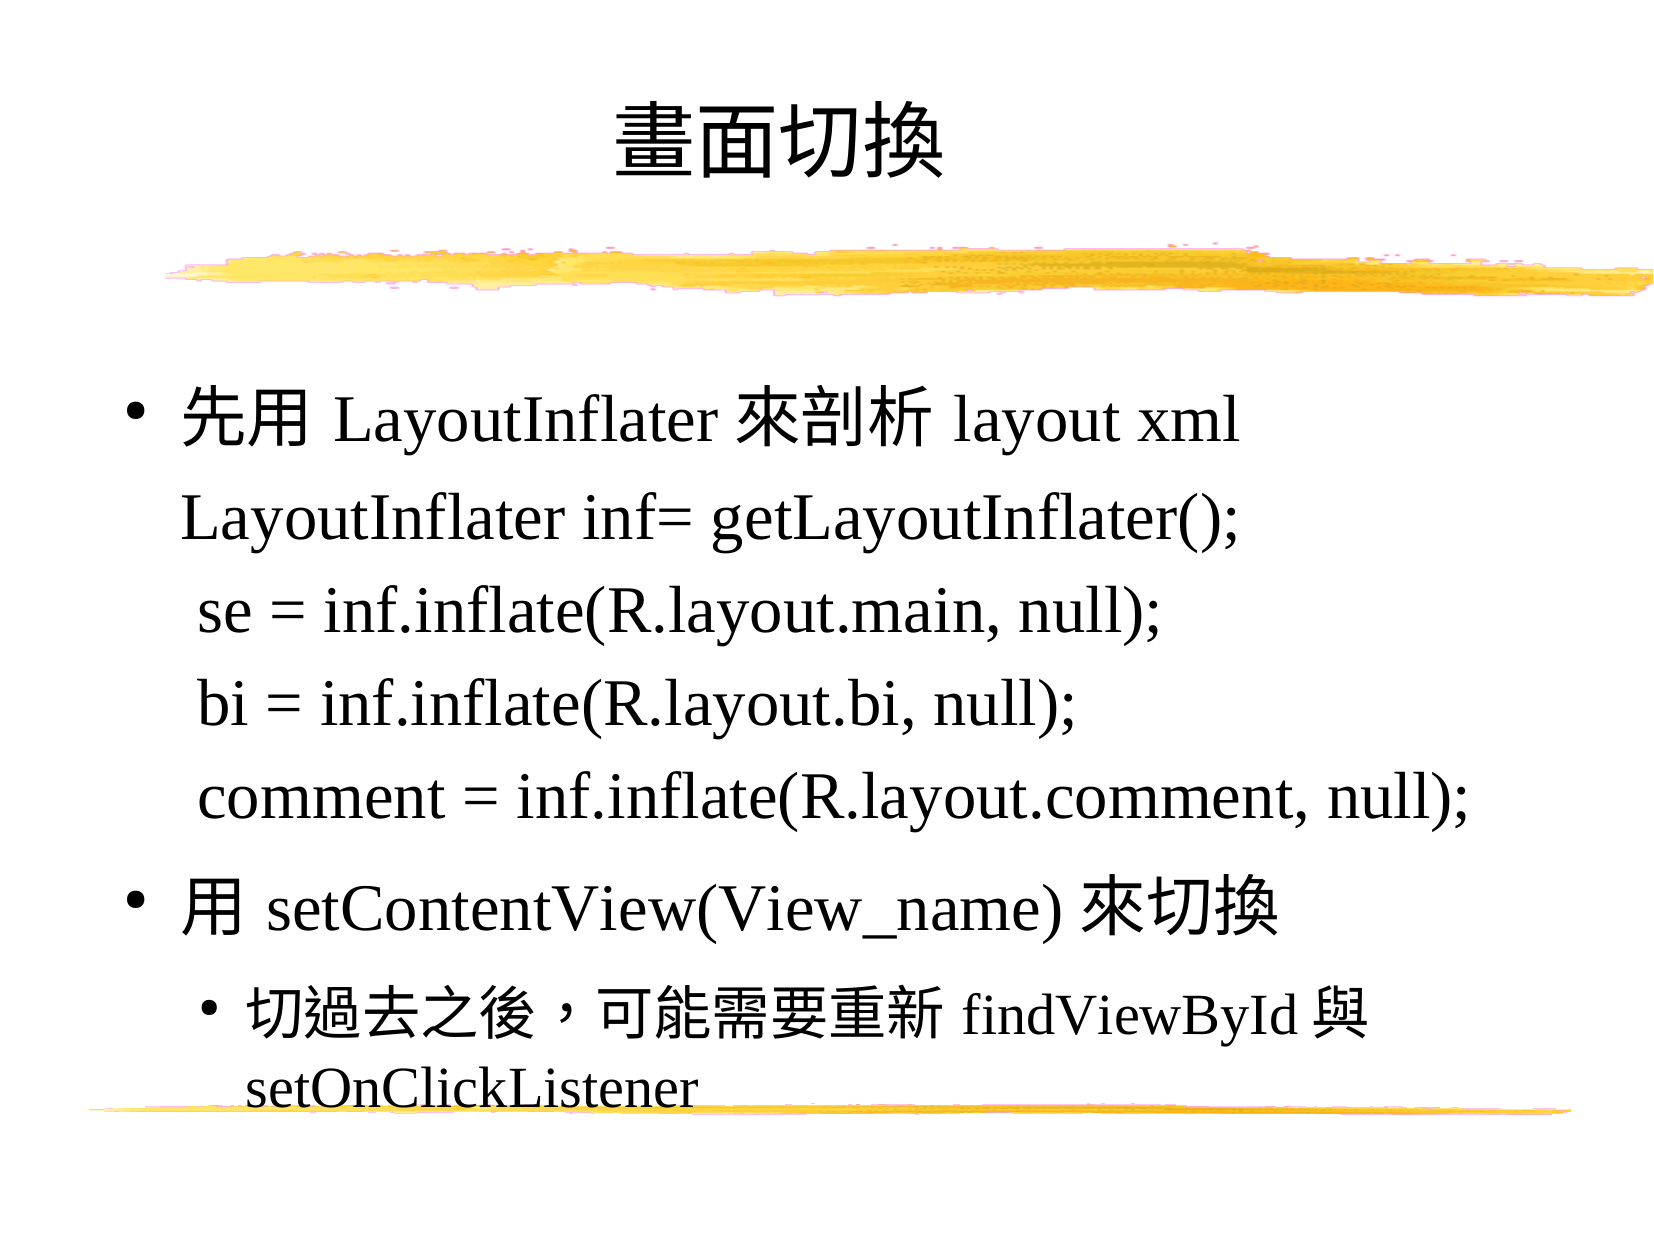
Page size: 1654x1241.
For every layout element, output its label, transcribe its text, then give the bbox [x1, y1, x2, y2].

title 畫面切換 [76, 28, 1482, 235]
picture [82, 1102, 124, 1117]
picture [165, 237, 1654, 308]
picture [1530, 1102, 1571, 1117]
list 先用LayoutInflater來剖析layout xml LayoutInflater inf= getLayoutInflater(); se = inf.inflate(R.layout.main, null); bi = inf.inflate(R.layout.bi, null); comment = inf.inflate(R.layout.comment, null); 用setContentView(View_name)來切換 切過去之後，可能需要重新findViewById與 setOnClickListener [124, 358, 1530, 1122]
